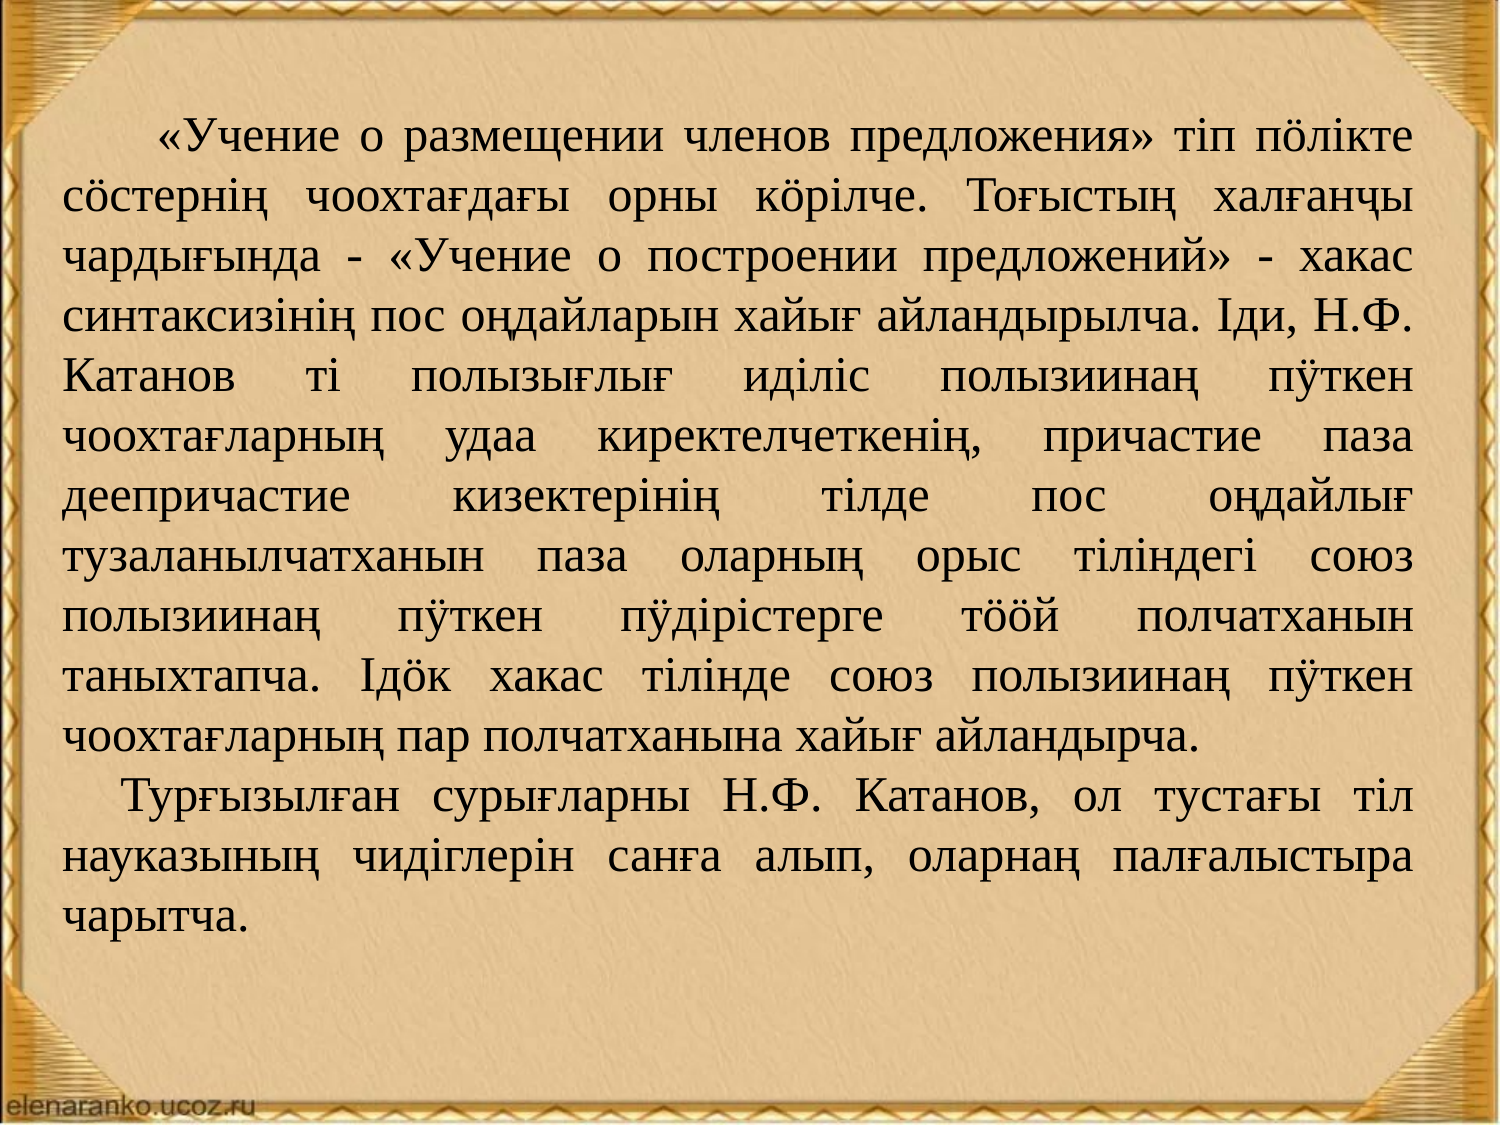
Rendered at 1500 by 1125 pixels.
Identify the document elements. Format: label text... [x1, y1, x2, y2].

text_box «Учение о размещении членов предложения» тіп пӧлікте сӧстернің чоохтағдағы орны кӧрілче. Тоғыстың халғанҷы чардығында - «Учение о построении предложений» - хакас синтаксизінің пос оңдайларын хайығ айландырылча. Іди, Н.Ф. Катанов ті полызығлығ иділіс полызиинаң пӱткен чоохтағларның удаа киректелчеткенің, причастие паза деепричастие кизектерінің тілде пос оңдайлығ тузаланылчатханын паза оларның орыс тіліндегі союз полызиинаң пӱткен пӱдірістерге тӧӧй полчатханын таныхтапча. Ідӧк хакас тілінде союз полызиинаң пӱткен чоохтағларның пар полчатханына хайығ айландырча. Турғызылған сурығларны Н.Ф. Катанов, ол тустағы тіл науказының чидіглерін санға алып, оларнаң палғалыстыра чарытча. [47, 94, 1430, 977]
picture [0, 0, 1500, 1125]
